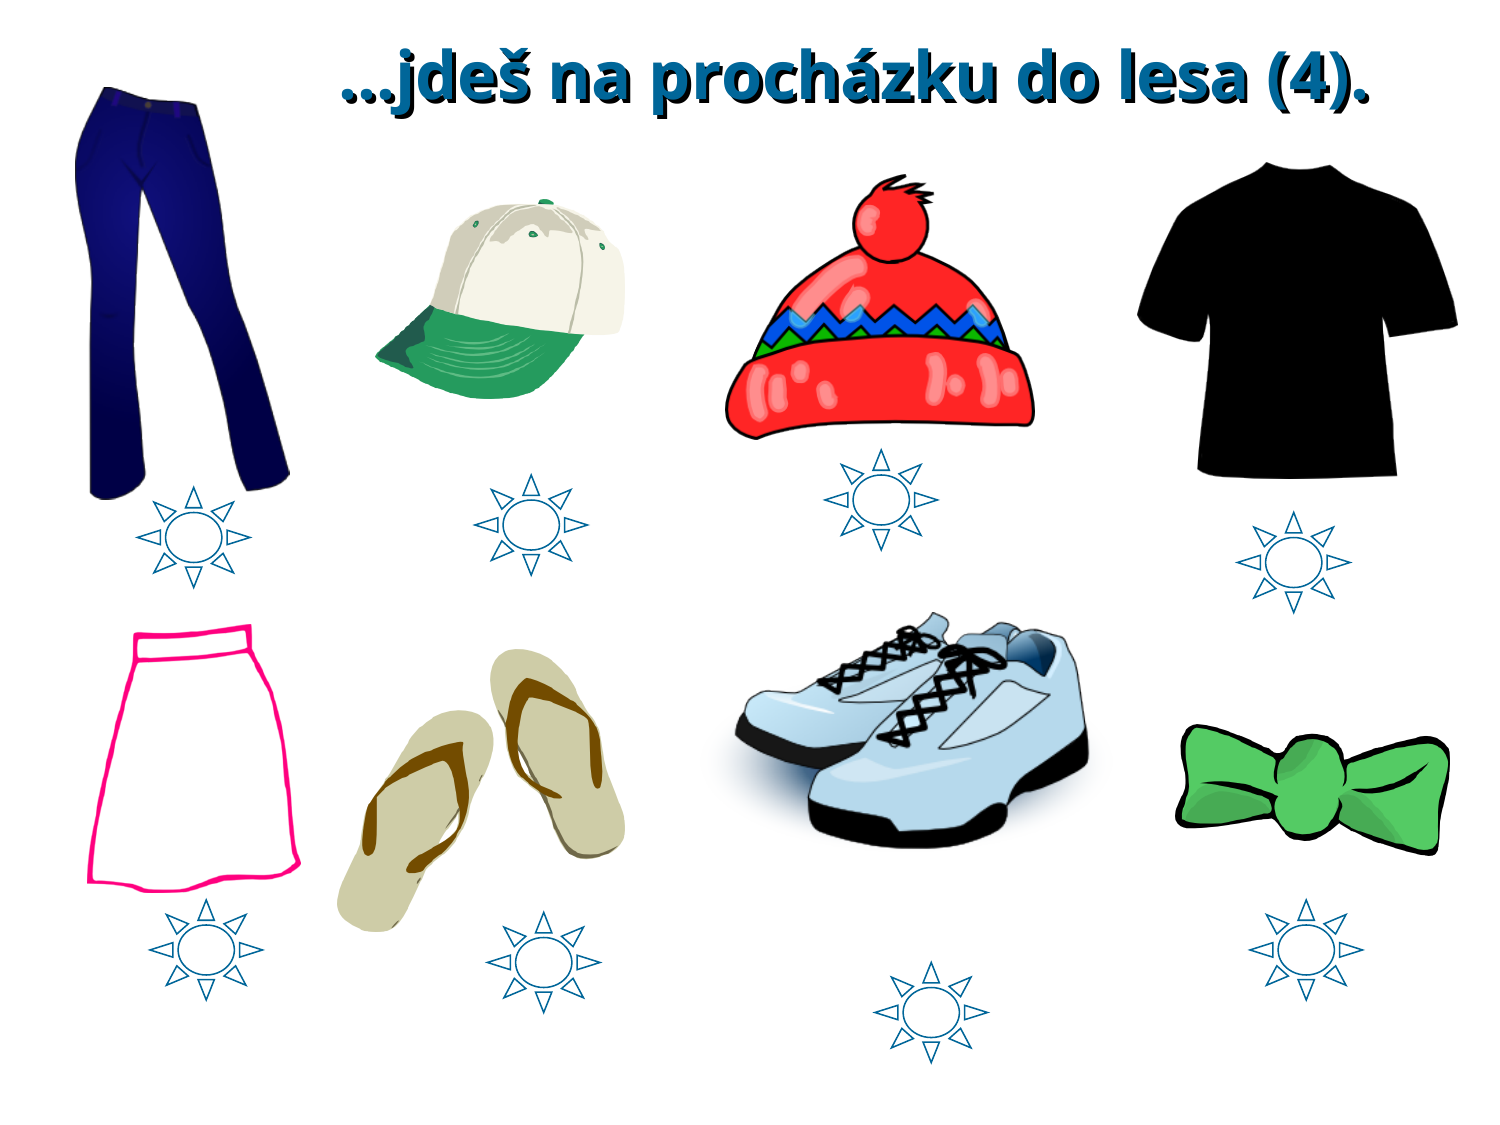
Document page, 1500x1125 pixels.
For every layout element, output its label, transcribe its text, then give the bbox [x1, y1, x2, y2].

text_box [1298, 979, 1315, 1000]
picture [699, 612, 1113, 852]
text_box [1278, 924, 1335, 976]
text_box [185, 567, 202, 588]
text_box [211, 502, 234, 522]
text_box [166, 914, 189, 935]
picture [75, 87, 290, 501]
text_box [506, 932, 526, 947]
text_box [153, 502, 176, 522]
text_box [964, 1005, 988, 1020]
text_box [1327, 555, 1351, 570]
text_box [564, 517, 588, 533]
text_box [1285, 592, 1302, 613]
text_box [165, 512, 222, 563]
text_box [549, 489, 571, 510]
text_box [1311, 578, 1334, 598]
text_box [891, 1028, 914, 1048]
text_box [535, 992, 552, 1013]
text_box [873, 529, 890, 550]
text_box [949, 977, 971, 997]
text_box [1311, 527, 1334, 547]
picture [375, 199, 625, 399]
text_box [1265, 537, 1322, 588]
text_box [841, 464, 864, 485]
text_box [515, 937, 572, 988]
text_box [1324, 914, 1346, 935]
text_box [874, 1005, 898, 1020]
text_box [1266, 965, 1289, 986]
text_box [853, 474, 910, 526]
text_box [949, 1028, 971, 1048]
text_box [491, 489, 514, 510]
text_box [239, 942, 263, 958]
text_box [891, 977, 914, 997]
text_box [561, 932, 581, 947]
text_box [153, 553, 176, 573]
text_box [503, 500, 560, 551]
text_box [503, 978, 526, 998]
text_box [1237, 555, 1261, 570]
text_box [1298, 899, 1315, 921]
text_box [899, 515, 921, 536]
text_box [1253, 527, 1276, 547]
picture [337, 649, 625, 932]
text_box [899, 464, 921, 485]
text_box [166, 965, 189, 986]
text_box [178, 924, 235, 976]
text_box [914, 492, 938, 508]
text_box [224, 914, 246, 935]
text_box [1339, 942, 1363, 958]
text_box [903, 987, 960, 1038]
picture [1137, 162, 1458, 479]
text_box [577, 955, 601, 970]
text_box [198, 899, 215, 921]
text_box [1324, 965, 1346, 986]
text_box [1253, 578, 1276, 598]
text_box [137, 530, 161, 545]
picture [725, 174, 1035, 440]
text_box [549, 540, 571, 561]
picture [1175, 724, 1450, 857]
text_box …jdeš na procházku do lesa (4). [208, 24, 1500, 138]
text_box [198, 979, 215, 1000]
picture [538, 918, 549, 931]
text_box [923, 962, 940, 983]
text_box [873, 449, 890, 471]
text_box [1285, 512, 1302, 533]
text_box [1249, 942, 1273, 958]
text_box [491, 540, 514, 561]
text_box [824, 492, 848, 508]
text_box [227, 530, 250, 545]
text_box [149, 942, 173, 958]
text_box [474, 517, 498, 533]
text_box [224, 965, 246, 986]
text_box [487, 955, 511, 970]
text_box [523, 554, 540, 576]
picture [87, 624, 301, 893]
text_box [185, 487, 202, 508]
text_box [211, 553, 234, 573]
text_box [523, 474, 540, 496]
text_box [841, 515, 864, 536]
text_box [561, 978, 584, 998]
text_box [923, 1042, 940, 1063]
text_box [1266, 914, 1289, 935]
